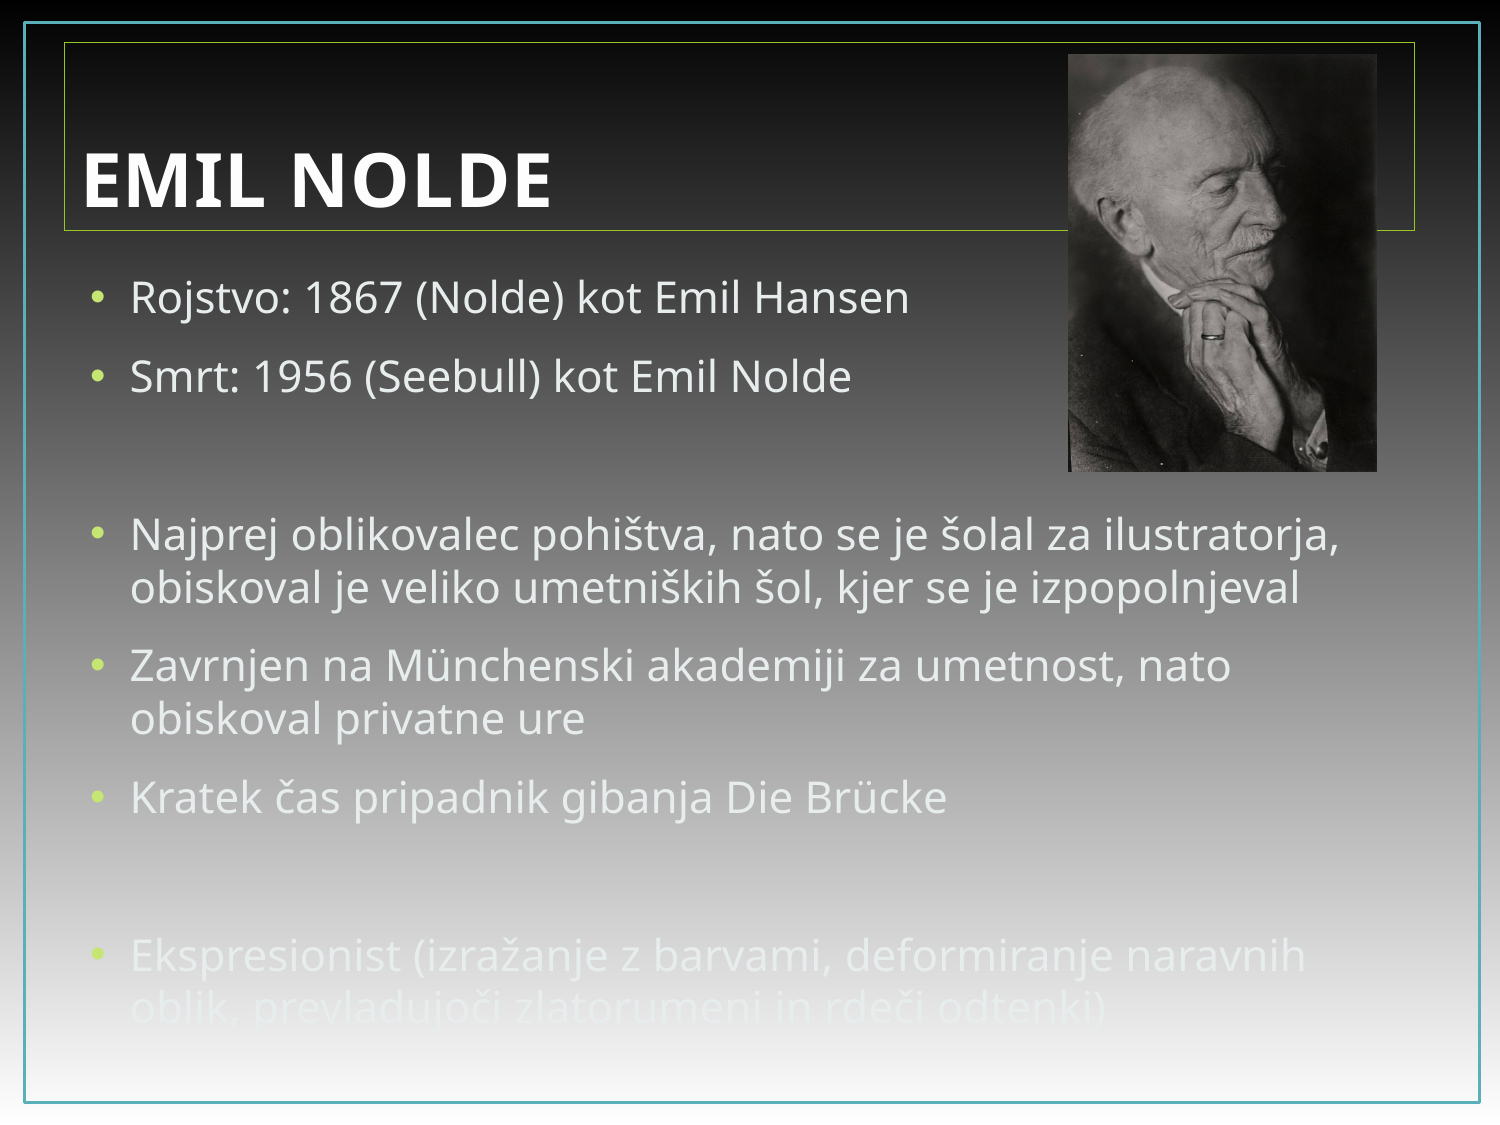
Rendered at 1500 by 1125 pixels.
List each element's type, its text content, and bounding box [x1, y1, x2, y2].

title EMIL NOLDE [64, 42, 1415, 231]
picture [1068, 54, 1377, 472]
list Rojstvo: 1867 (Nolde) kot Emil Hansen Smrt: 1956 (Seebull) kot Emil Nolde Najprej oblikovalec pohištva, nato se je šolal za ilustratorja, obiskoval je veliko umetniških šol, kjer se je izpopolnjeval Zavrnjen na Münchenski akademiji za umetnost, nato obiskoval privatne ure Kratek čas pripadnik gibanja Die Brücke Ekspresionist (izražanje z barvami, deformiranje naravnih oblik, prevladujoči zlatorumeni in rdeči odtenki) [75, 262, 1425, 1047]
